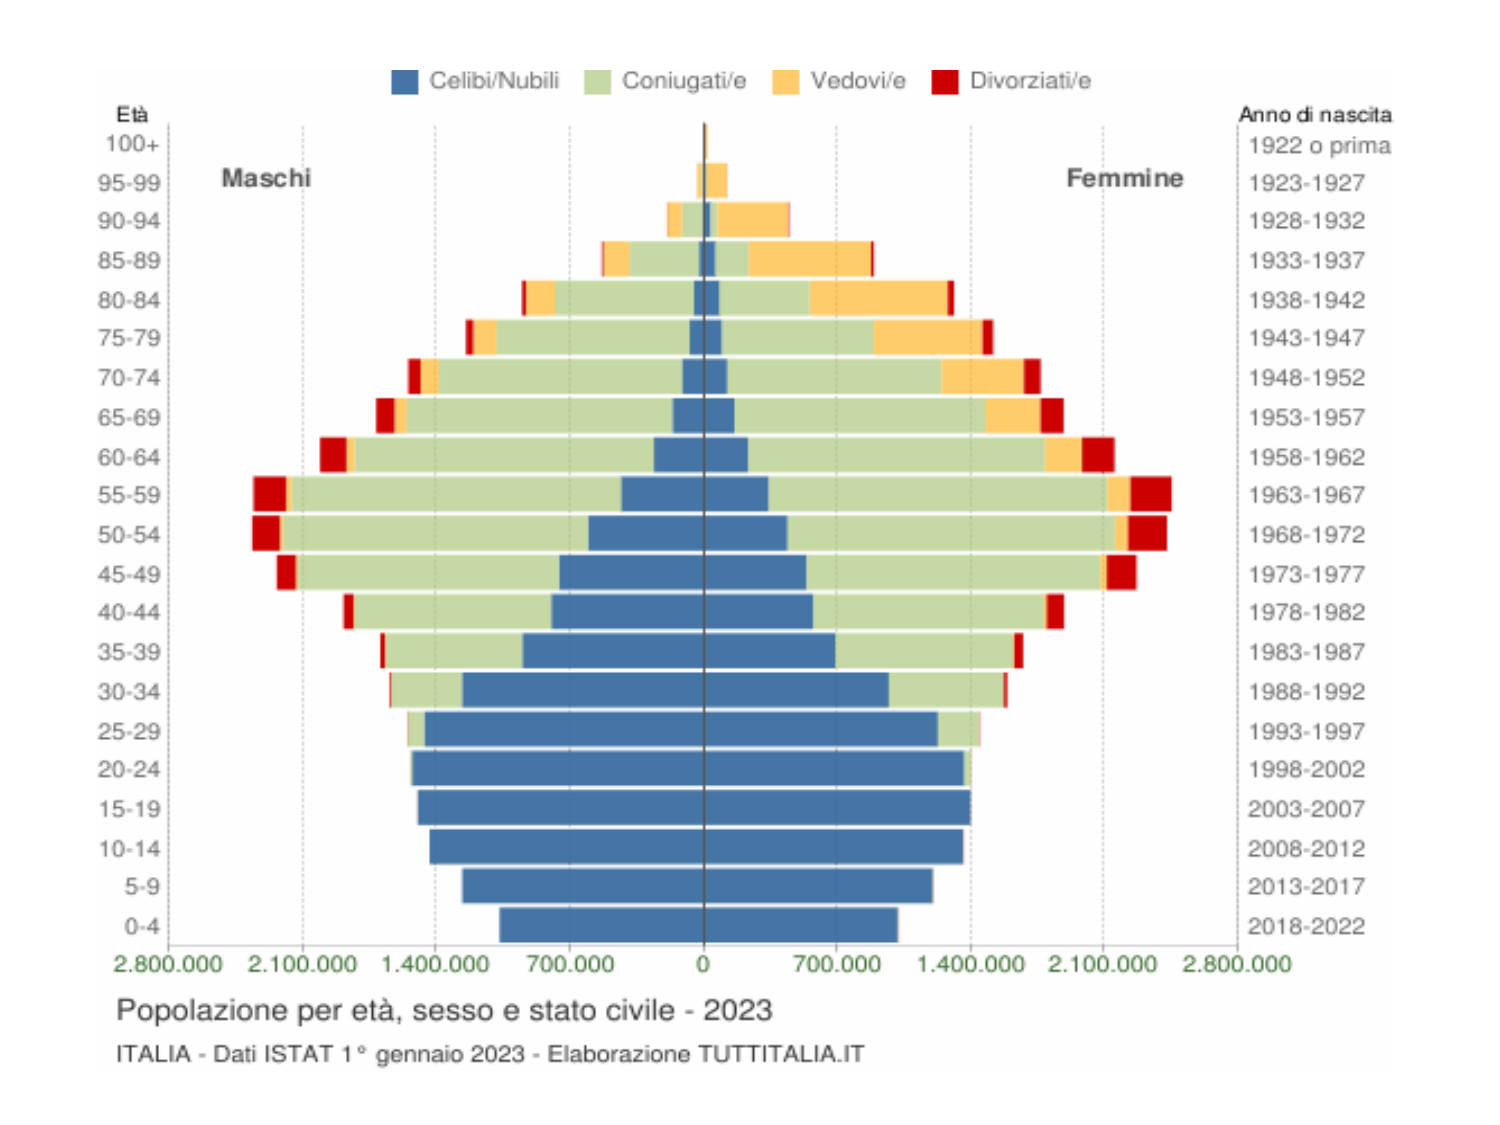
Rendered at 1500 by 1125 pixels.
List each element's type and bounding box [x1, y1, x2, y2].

picture [94, 70, 1394, 1075]
